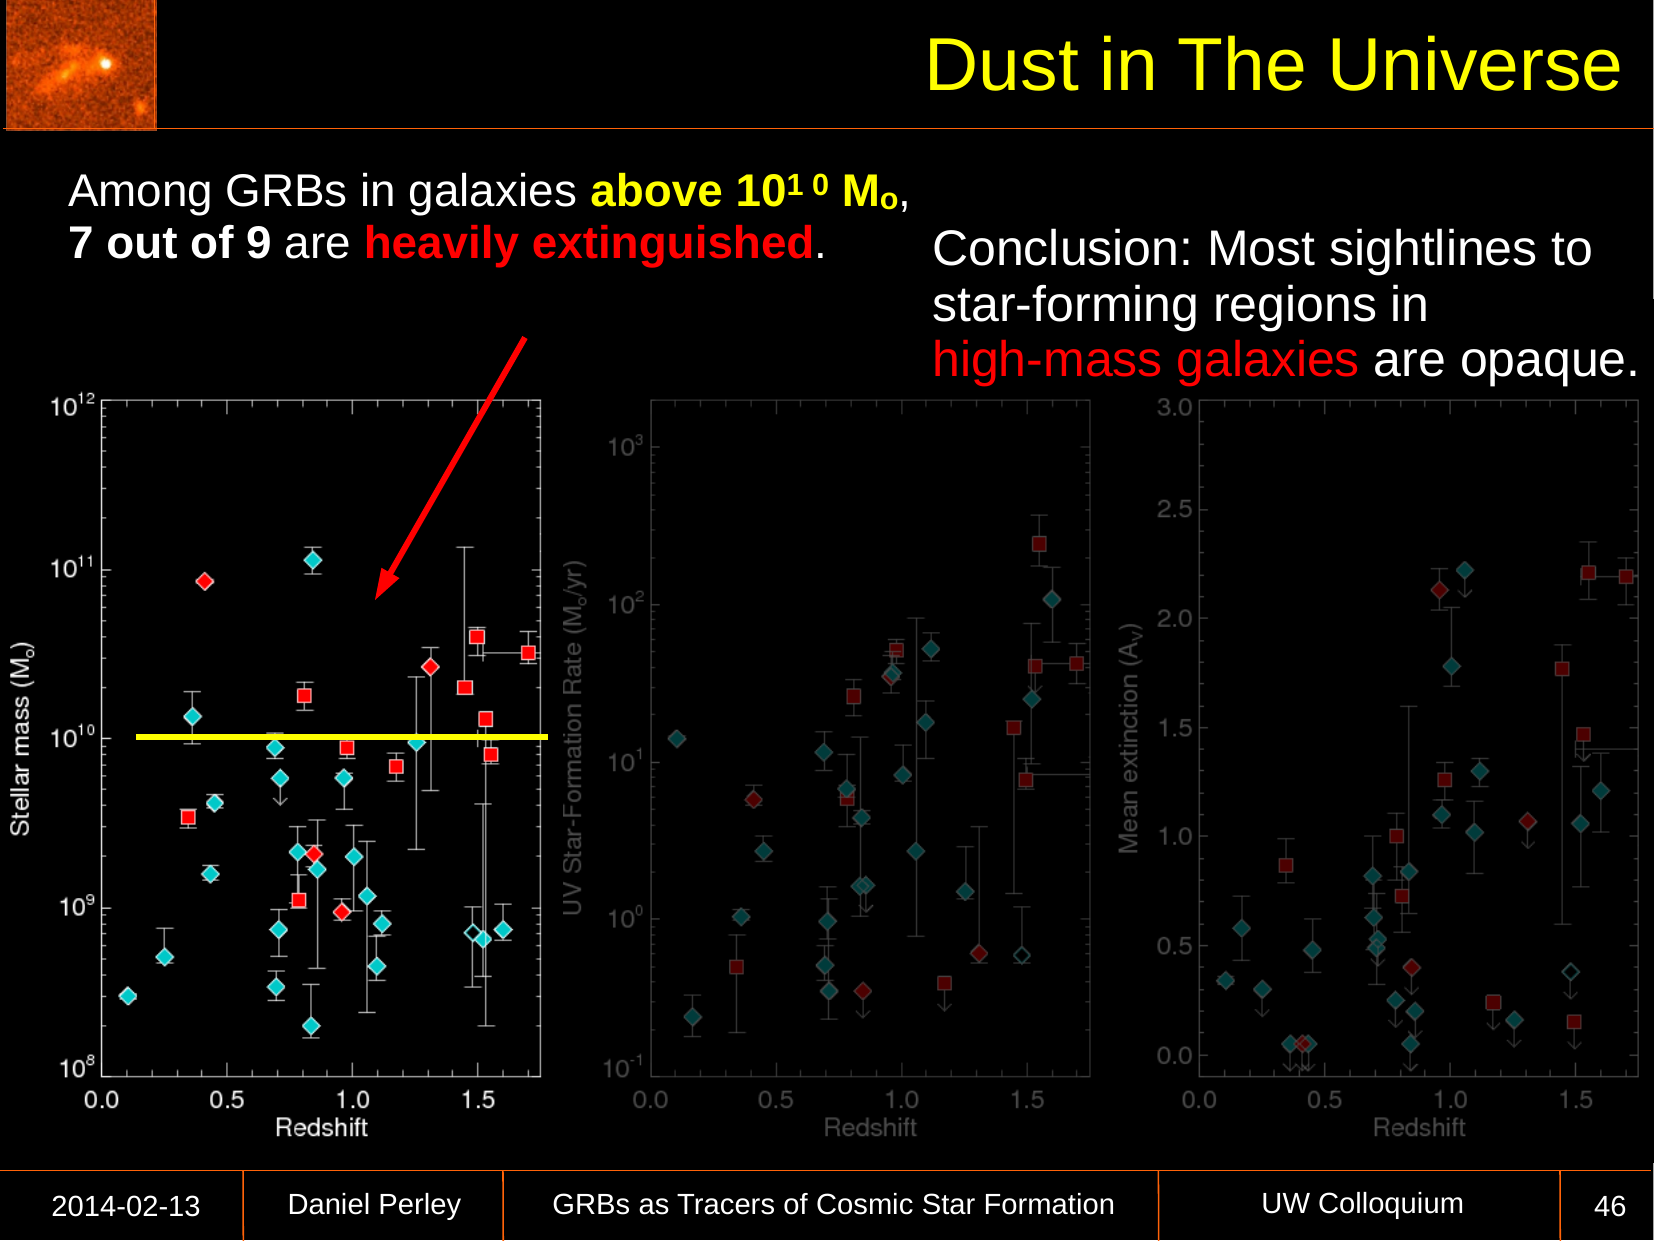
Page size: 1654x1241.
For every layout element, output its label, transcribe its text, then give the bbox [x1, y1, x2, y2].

text_box [562, 299, 1654, 1163]
text_box Among GRBs in galaxies above 101 0 Mo, 7 out of 9 are heavily extinguished. [53, 157, 968, 289]
text_box Conclusion: Most sightlines to star-forming regions in high-mass galaxies are opaque. [917, 212, 1654, 395]
picture [1, 385, 562, 1143]
picture [7, 0, 154, 128]
title Dust in The Universe [187, 21, 1624, 108]
